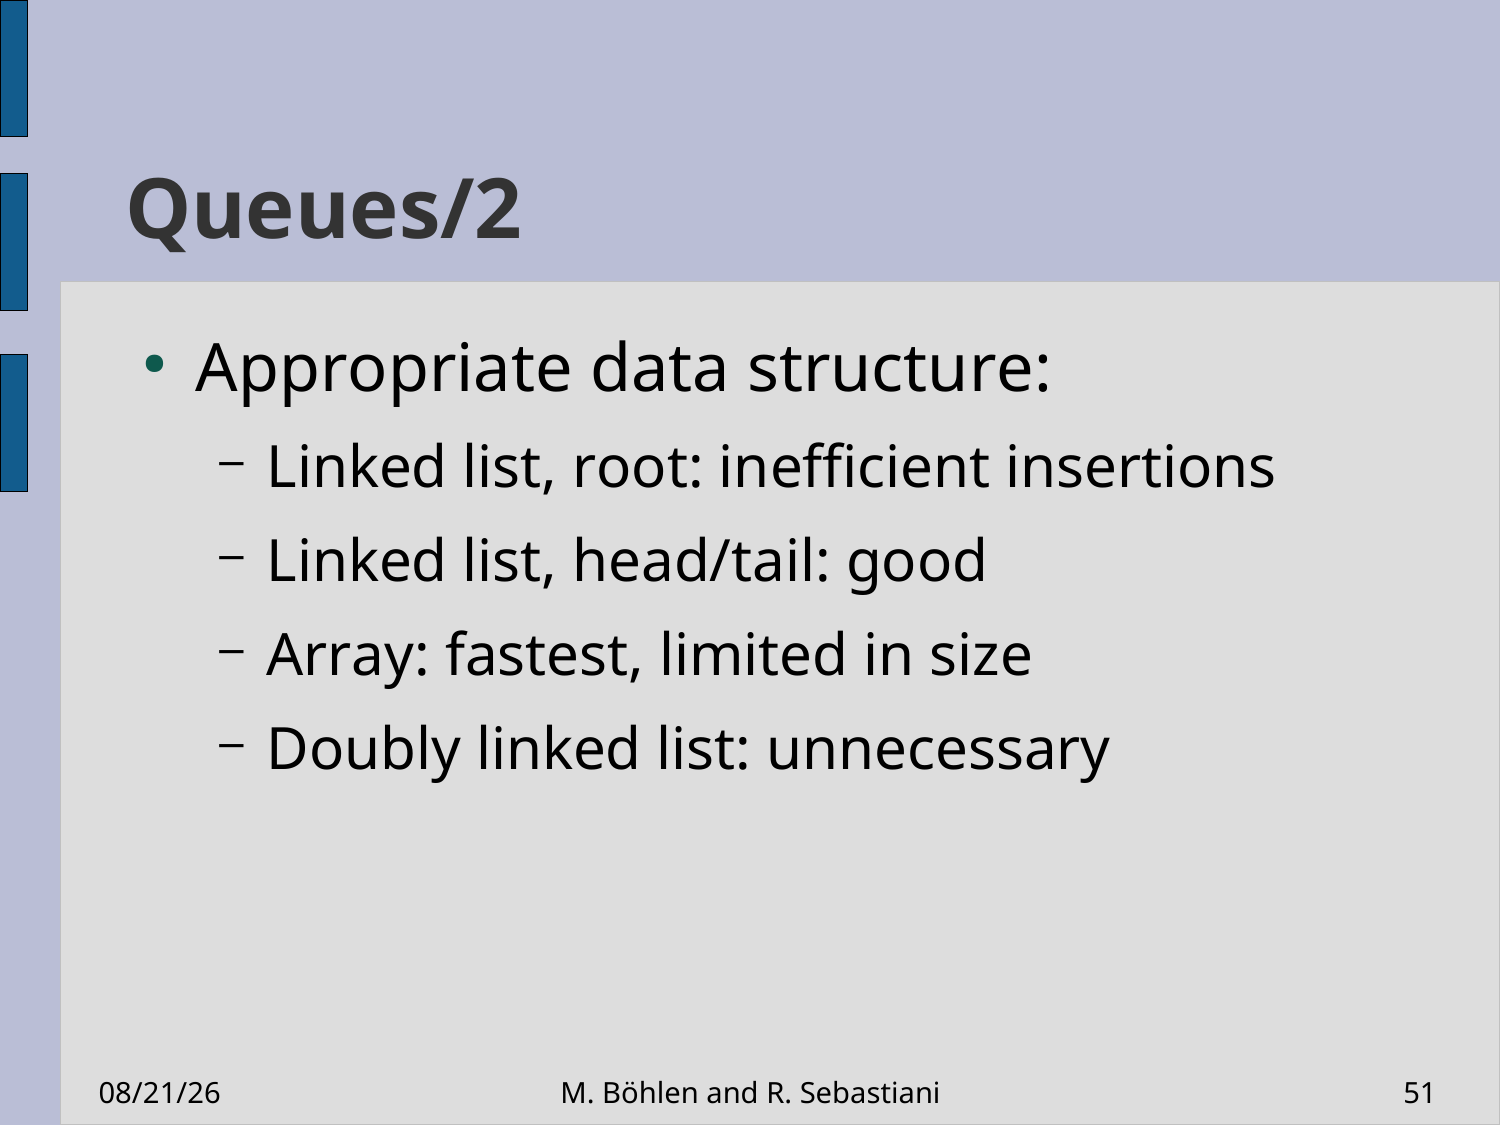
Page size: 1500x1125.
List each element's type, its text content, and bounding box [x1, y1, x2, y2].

title Queues/2 [110, 67, 1392, 271]
list Appropriate data structure: Linked list, root: inefficient insertions Linked list, head/tail: good Array: fastest, limited in size Doubly linked list: unnecessary [110, 312, 1392, 1037]
